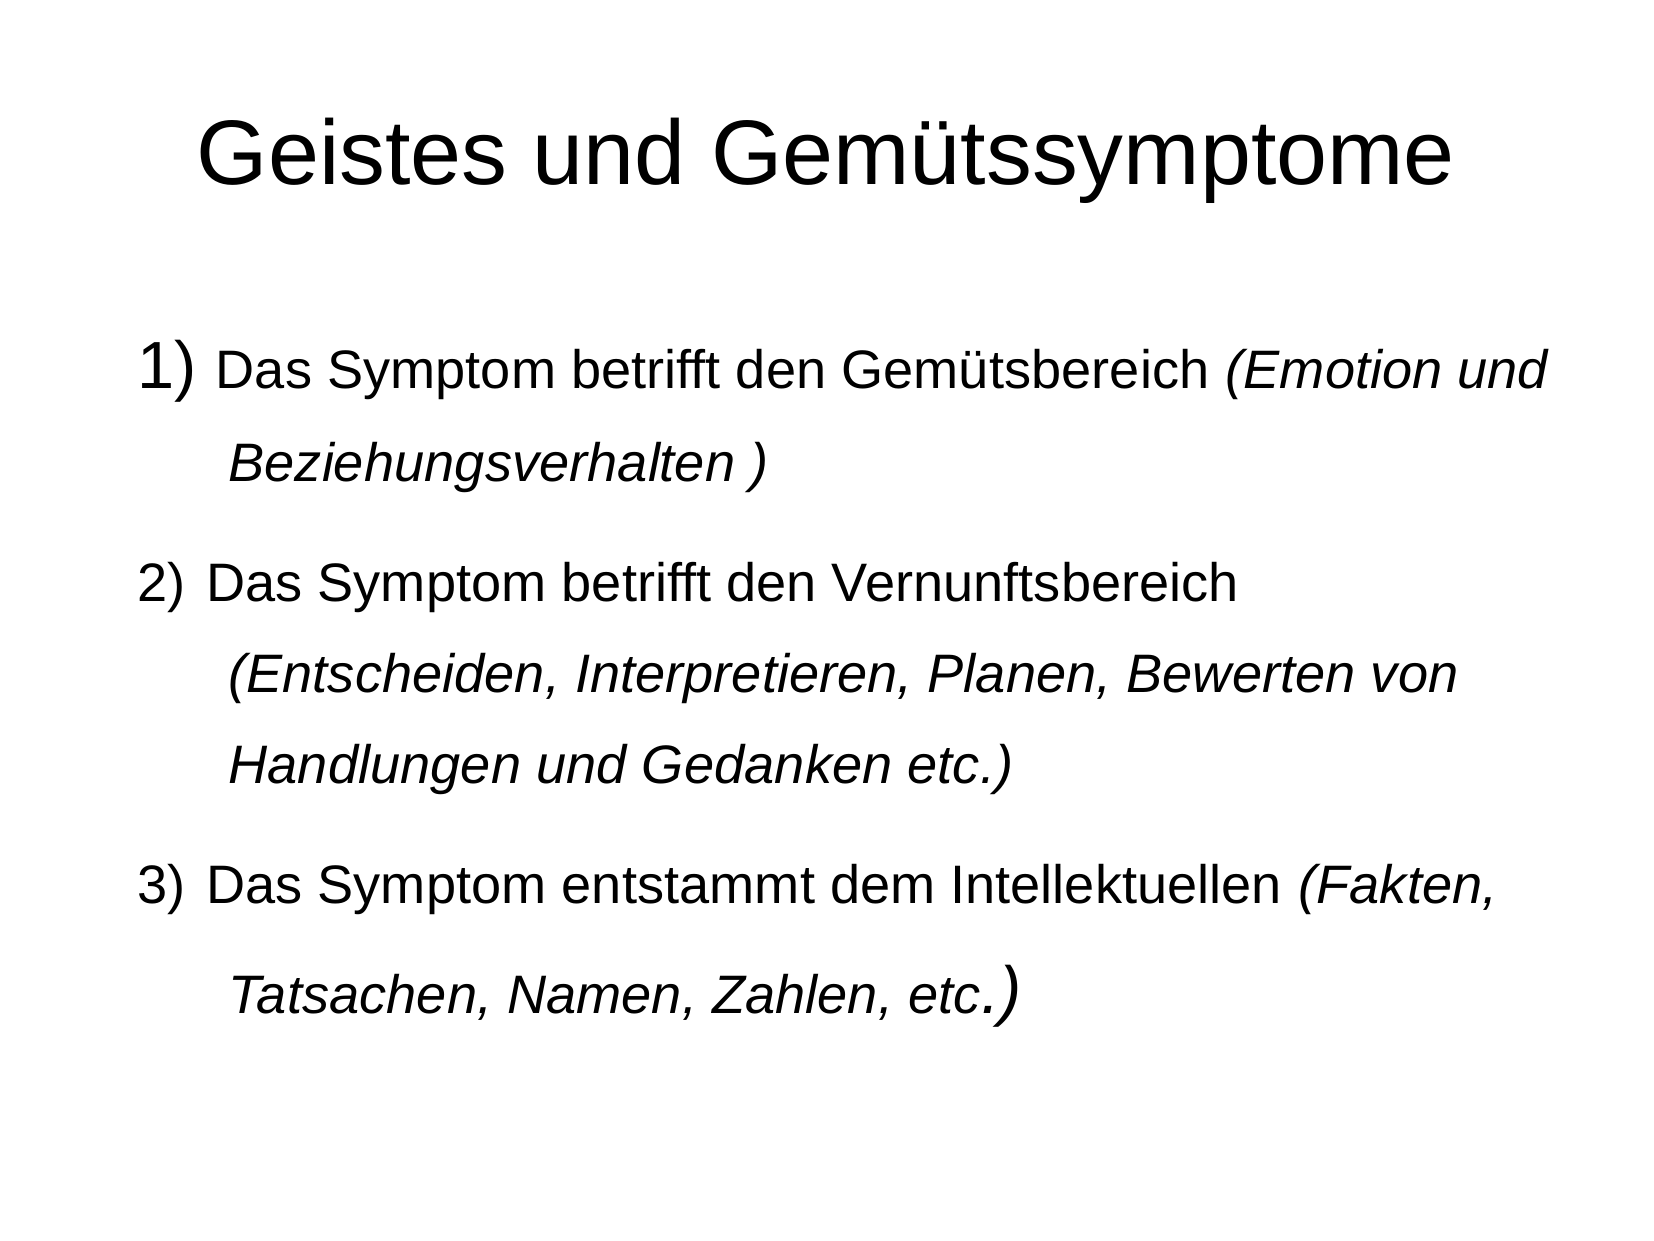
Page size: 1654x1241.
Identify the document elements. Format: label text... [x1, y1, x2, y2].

title Geistes und Gemütssymptome [82, 49, 1571, 257]
list Das Symptom betrifft den Gemütsbereich (Emotion und Beziehungsverhalten ) Das Symptom betrifft den Vernunftsbereich (Entscheiden, Interpretieren, Planen, Bewerten von Handlungen und Gedanken etc.) Das Symptom entstammt dem Intellektuellen (Fakten, Tatsachen, Namen, Zahlen, etc.) [82, 290, 1571, 1109]
